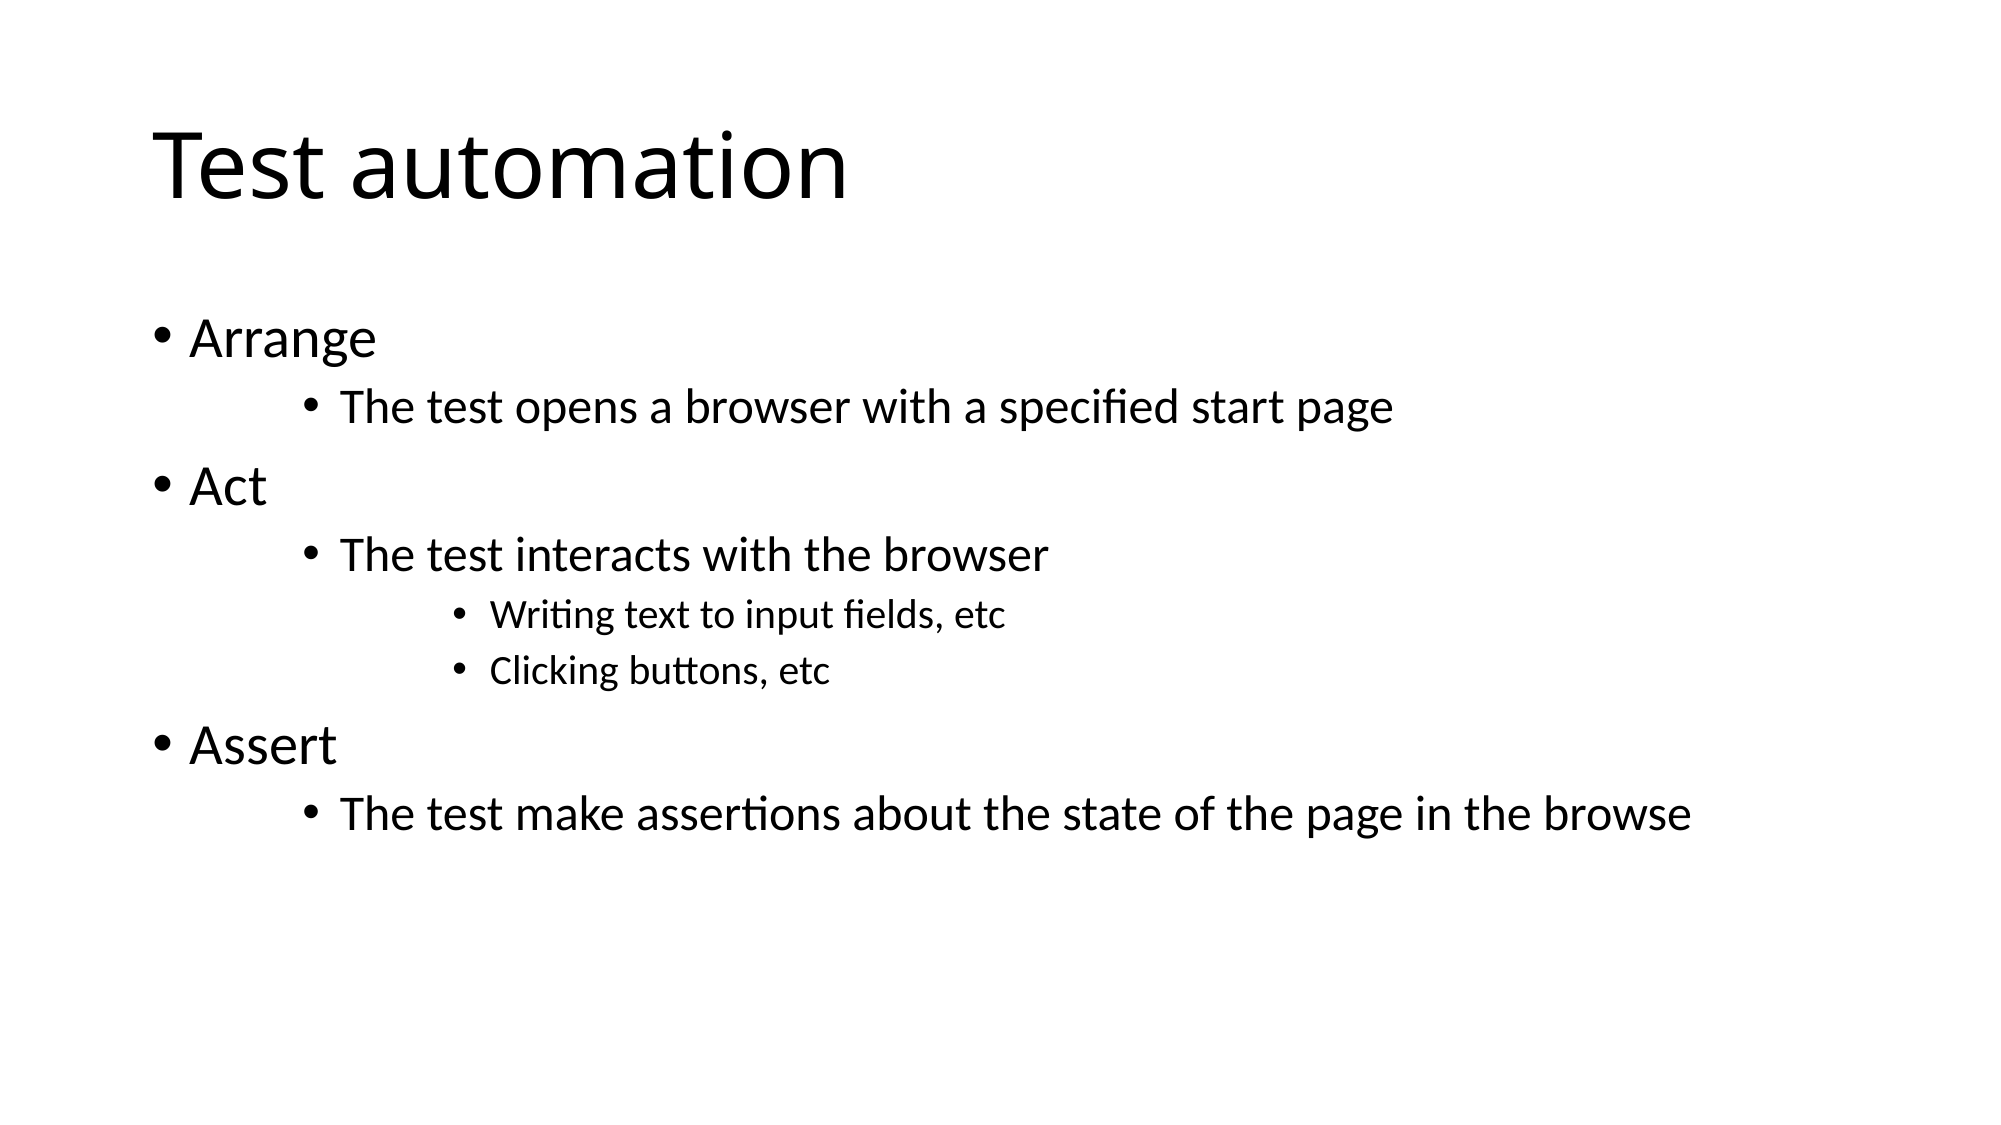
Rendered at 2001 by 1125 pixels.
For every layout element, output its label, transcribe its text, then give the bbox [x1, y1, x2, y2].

title Test automation [137, 59, 1863, 278]
list Arrange The test opens a browser with a specified start page Act The test interacts with the browser Writing text to input fields, etc Clicking buttons, etc Assert The test make assertions about the state of the page in the browse [137, 299, 1863, 1014]
